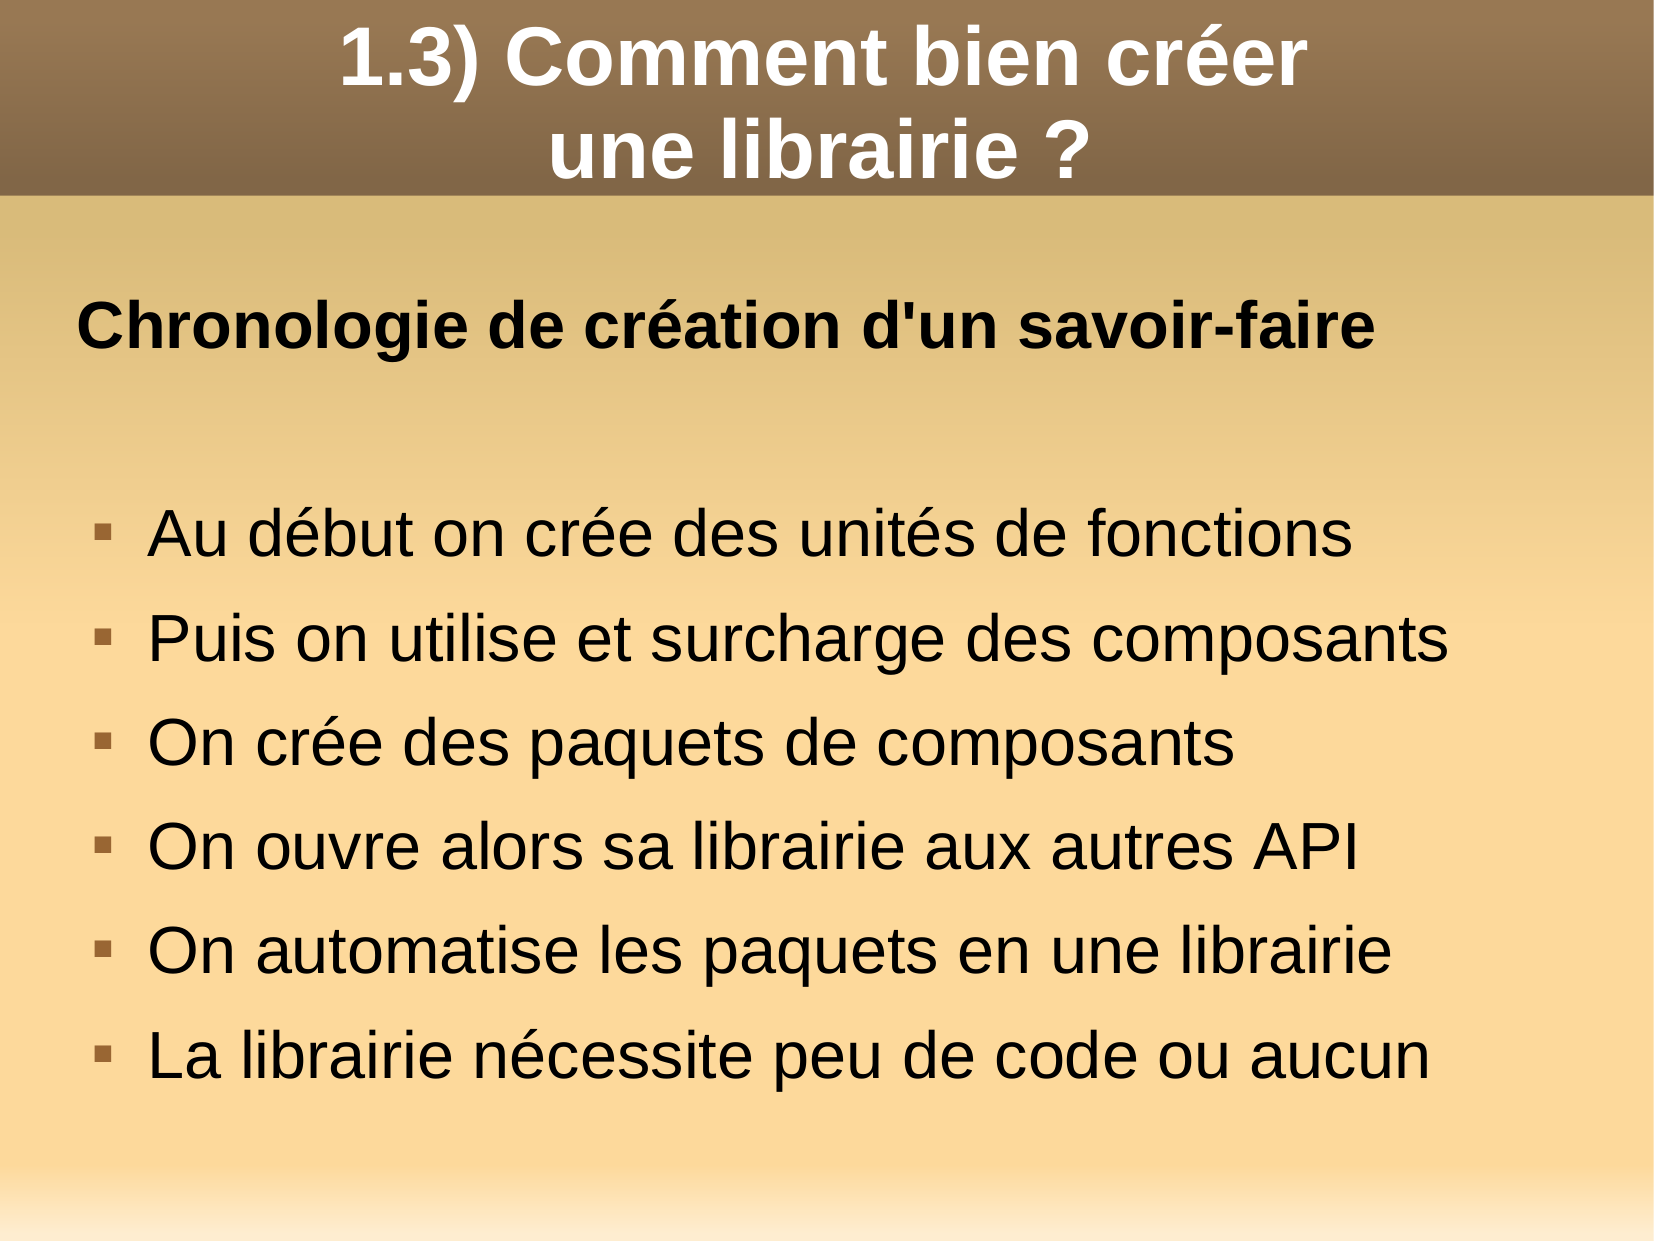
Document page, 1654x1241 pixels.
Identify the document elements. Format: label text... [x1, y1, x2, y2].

list Chronologie de création d'un savoir-faire Au début on crée des unités de fonctions Puis on utilise et surcharge des composants On crée des paquets de composants On ouvre alors sa librairie aux autres API On automatise les paquets en une librairie La librairie nécessite peu de code ou aucun [76, 287, 1565, 1093]
title 1.3) Comment bien créer une librairie ? [76, 7, 1565, 200]
picture [0, 0, 1654, 1241]
